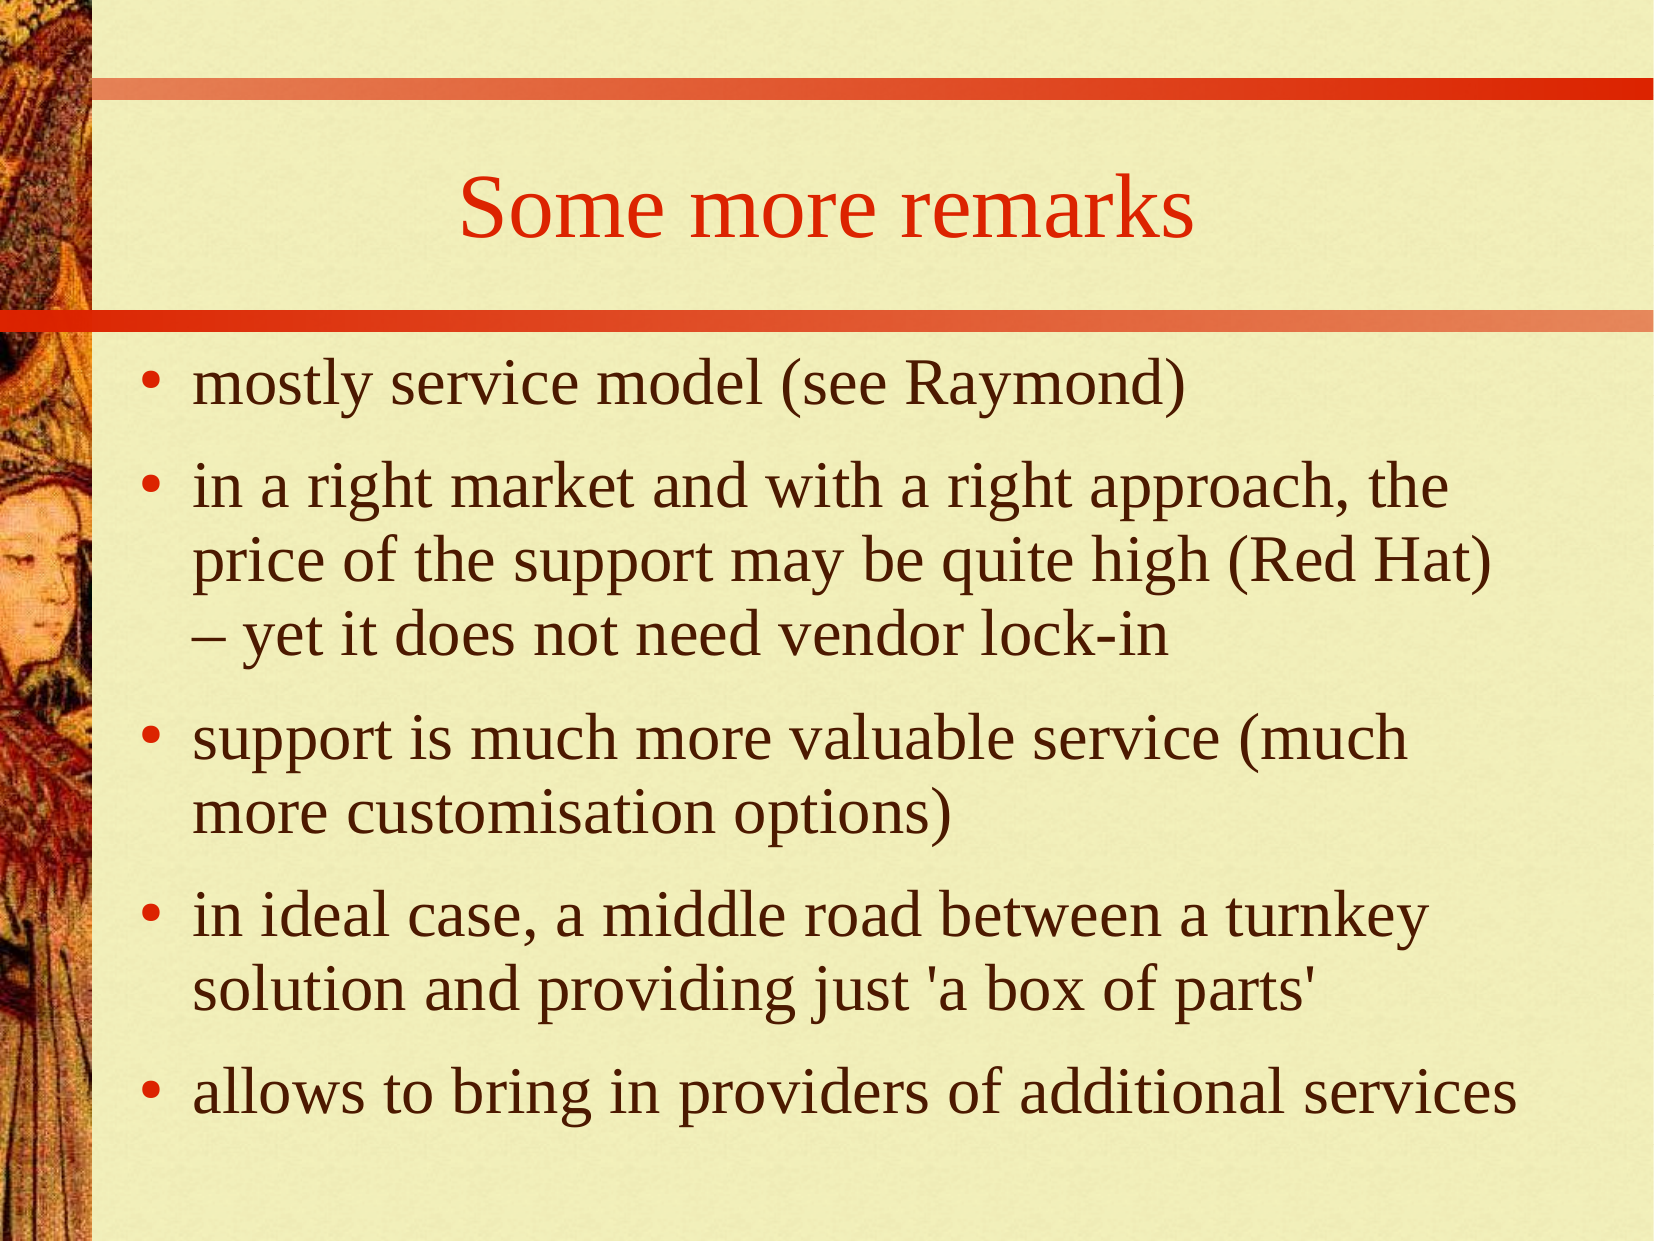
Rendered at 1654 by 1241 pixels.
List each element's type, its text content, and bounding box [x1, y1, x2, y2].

picture [0, 332, 1654, 1241]
picture [0, 0, 1654, 310]
list mostly service model (see Raymond) in a right market and with a right approach, the price of the support may be quite high (Red Hat) – yet it does not need vendor lock-in support is much more valuable service (much more customisation options) in ideal case, a middle road between a turnkey solution and providing just 'a box of parts' allows to bring in providers of additional services [121, 344, 1534, 1129]
title Some more remarks [121, 110, 1534, 303]
